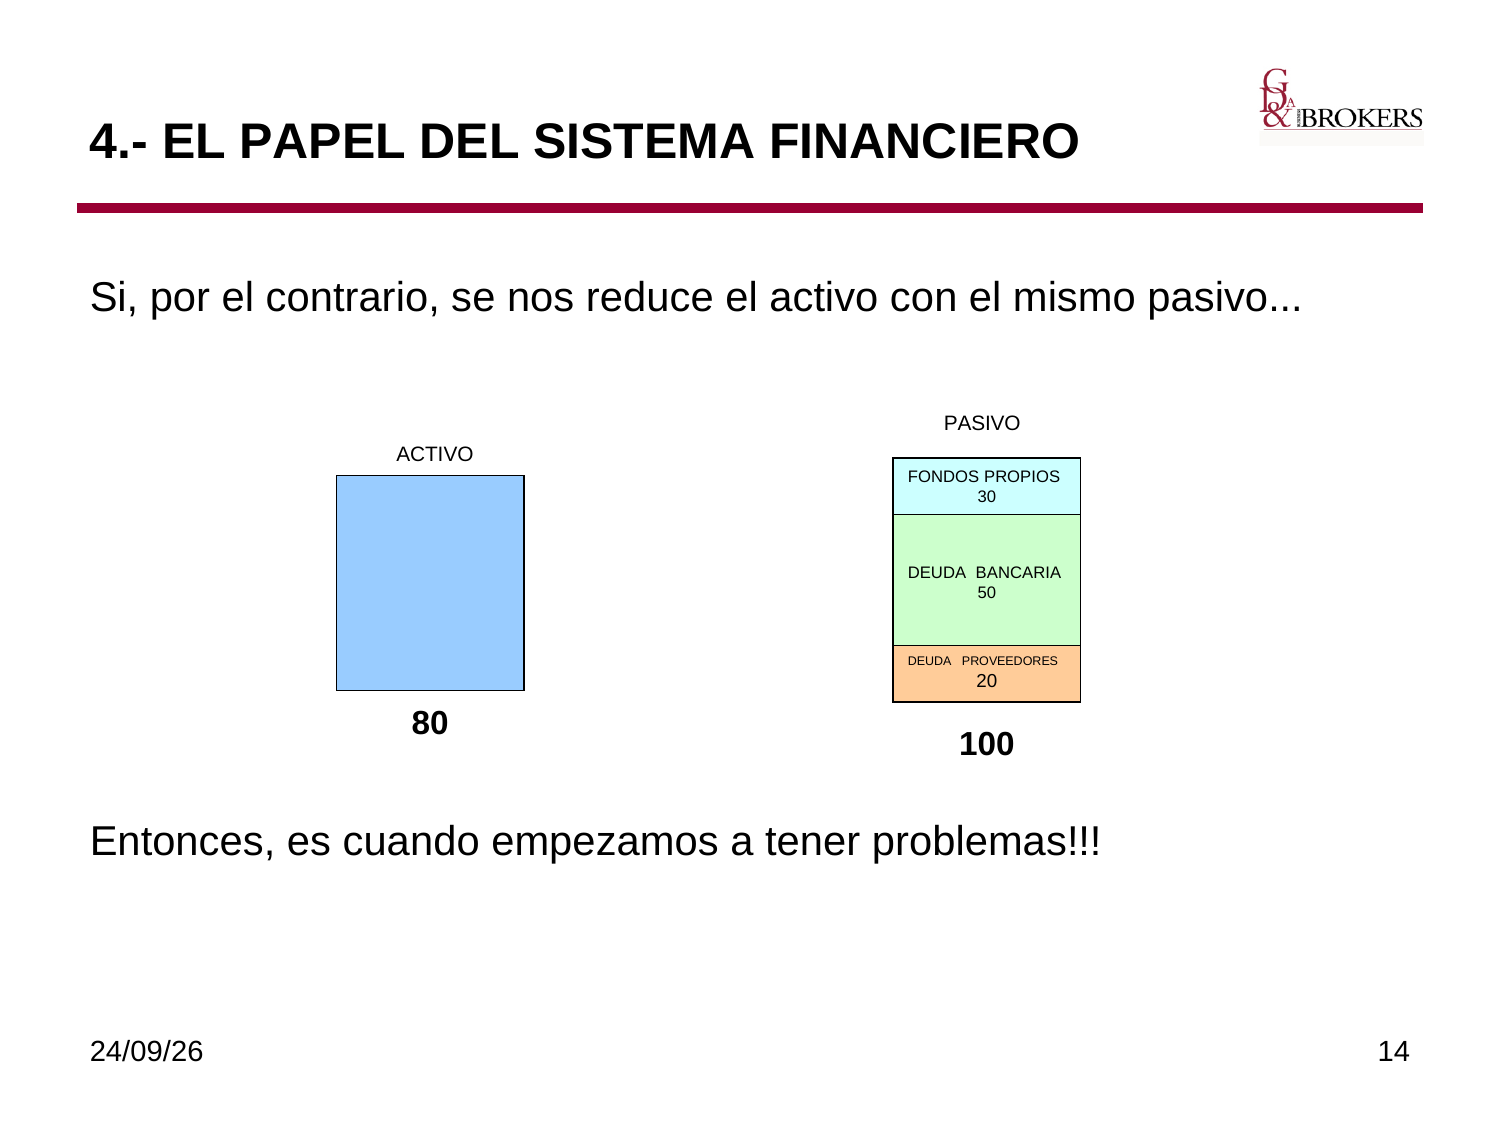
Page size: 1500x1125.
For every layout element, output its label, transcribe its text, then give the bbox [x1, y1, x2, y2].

text_box PASIVO [929, 401, 1042, 440]
text_box 80 [436, 714, 443, 731]
text_box 100 [1002, 735, 1009, 752]
text_box ACTIVO [369, 432, 501, 466]
text_box 80 [373, 693, 487, 731]
list Si, por el contrario, se nos reduce el activo con el mismo pasivo... Entonces, es cuando empezamos a tener problemas!!! [75, 262, 1426, 1006]
text_box 80 [417, 724, 424, 731]
text_box DEUDA PROVEEDORES 20 [893, 646, 1081, 702]
text_box 100 [983, 735, 990, 752]
text_box FONDOS PROPIOS 30 [893, 458, 1081, 515]
text_box 100 [911, 714, 1062, 752]
text_box DEUDA BANCARIA 50 [893, 515, 1081, 646]
text_box [336, 475, 524, 691]
title 4.- EL PAPEL DEL SISTEMA FINANCIERO [75, 45, 1426, 233]
